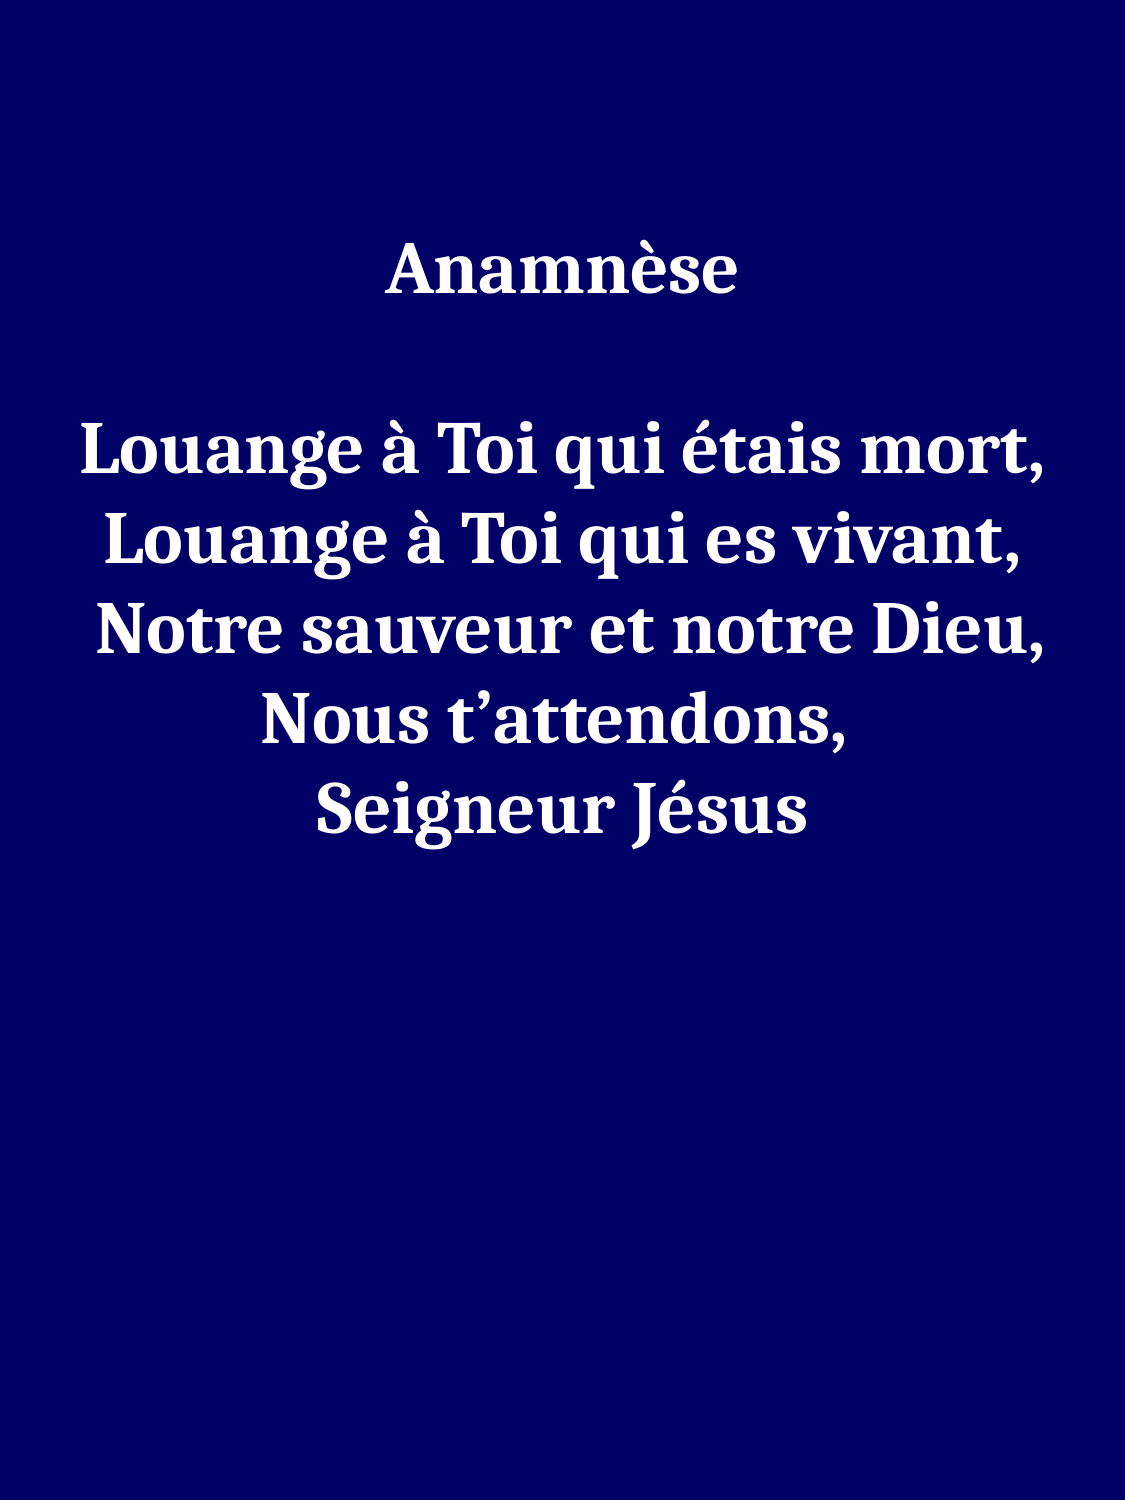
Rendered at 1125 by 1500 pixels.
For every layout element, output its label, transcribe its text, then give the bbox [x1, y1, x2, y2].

text_box Anamnèse Louange à Toi qui étais mort, Louange à Toi qui es vivant, Notre sauveur et notre Dieu, Nous t’attendons, Seigneur Jésus [0, 75, 1125, 1199]
